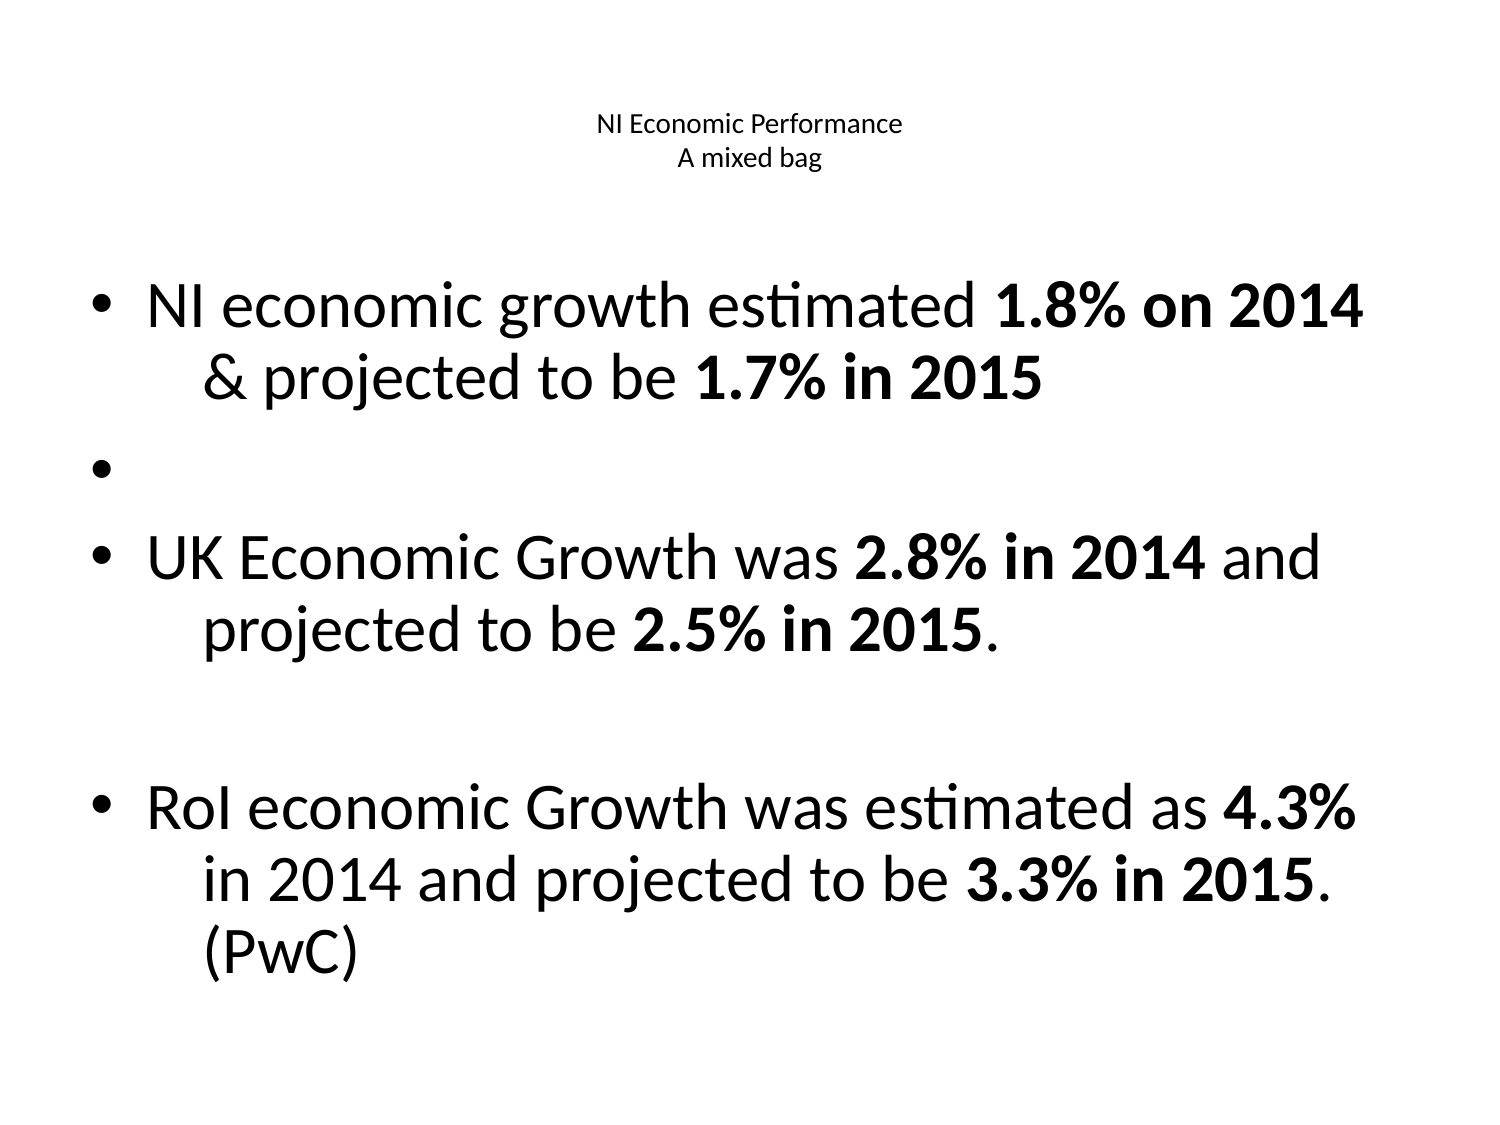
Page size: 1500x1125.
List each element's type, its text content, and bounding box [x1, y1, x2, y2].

list NI economic growth estimated 1.8% on 2014 & projected to be 1.7% in 2015 UK Economic Growth was 2.8% in 2014 and projected to be 2.5% in 2015. RoI economic Growth was estimated as 4.3% in 2014 and projected to be 3.3% in 2015. (PwC) [75, 262, 1426, 1005]
title NI Economic Performance A mixed bag [75, 45, 1426, 233]
